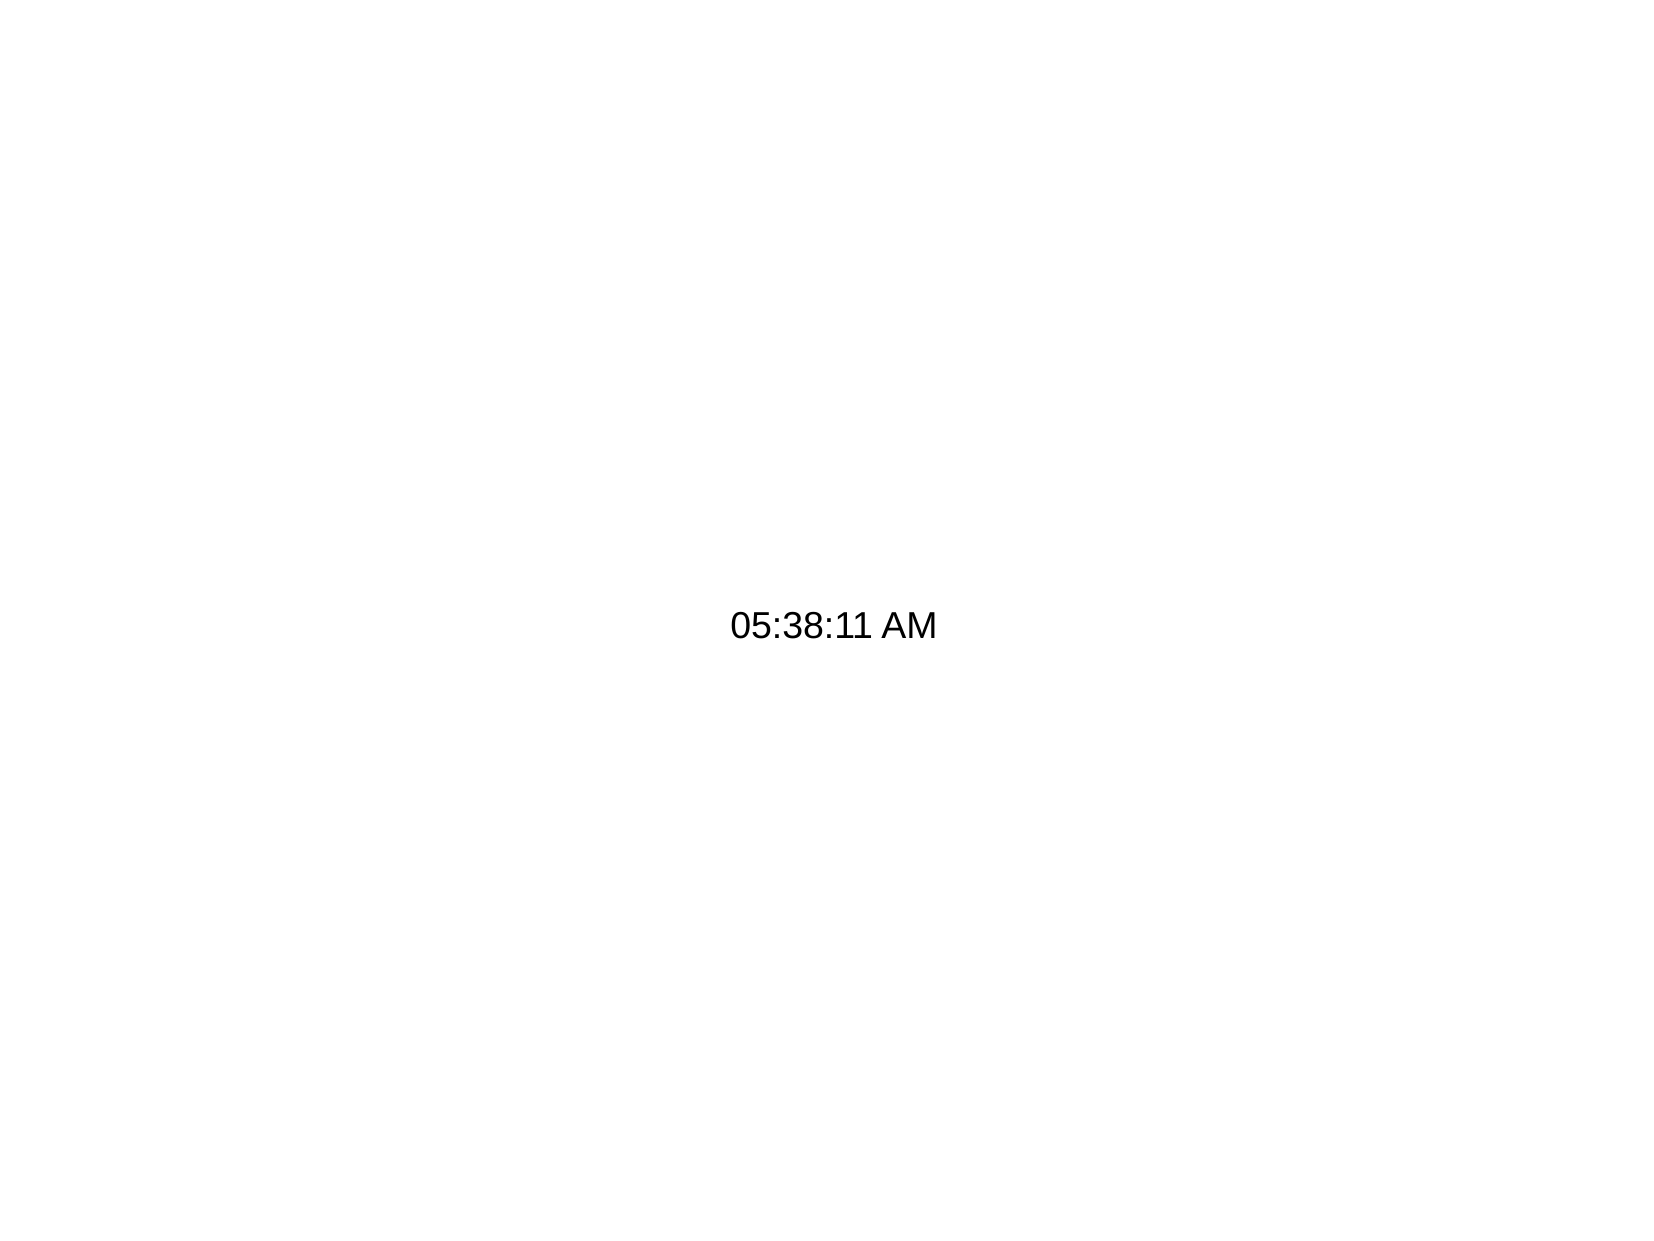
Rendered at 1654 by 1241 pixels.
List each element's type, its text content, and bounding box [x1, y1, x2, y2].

text_box 05:05:23 PM [715, 597, 958, 668]
